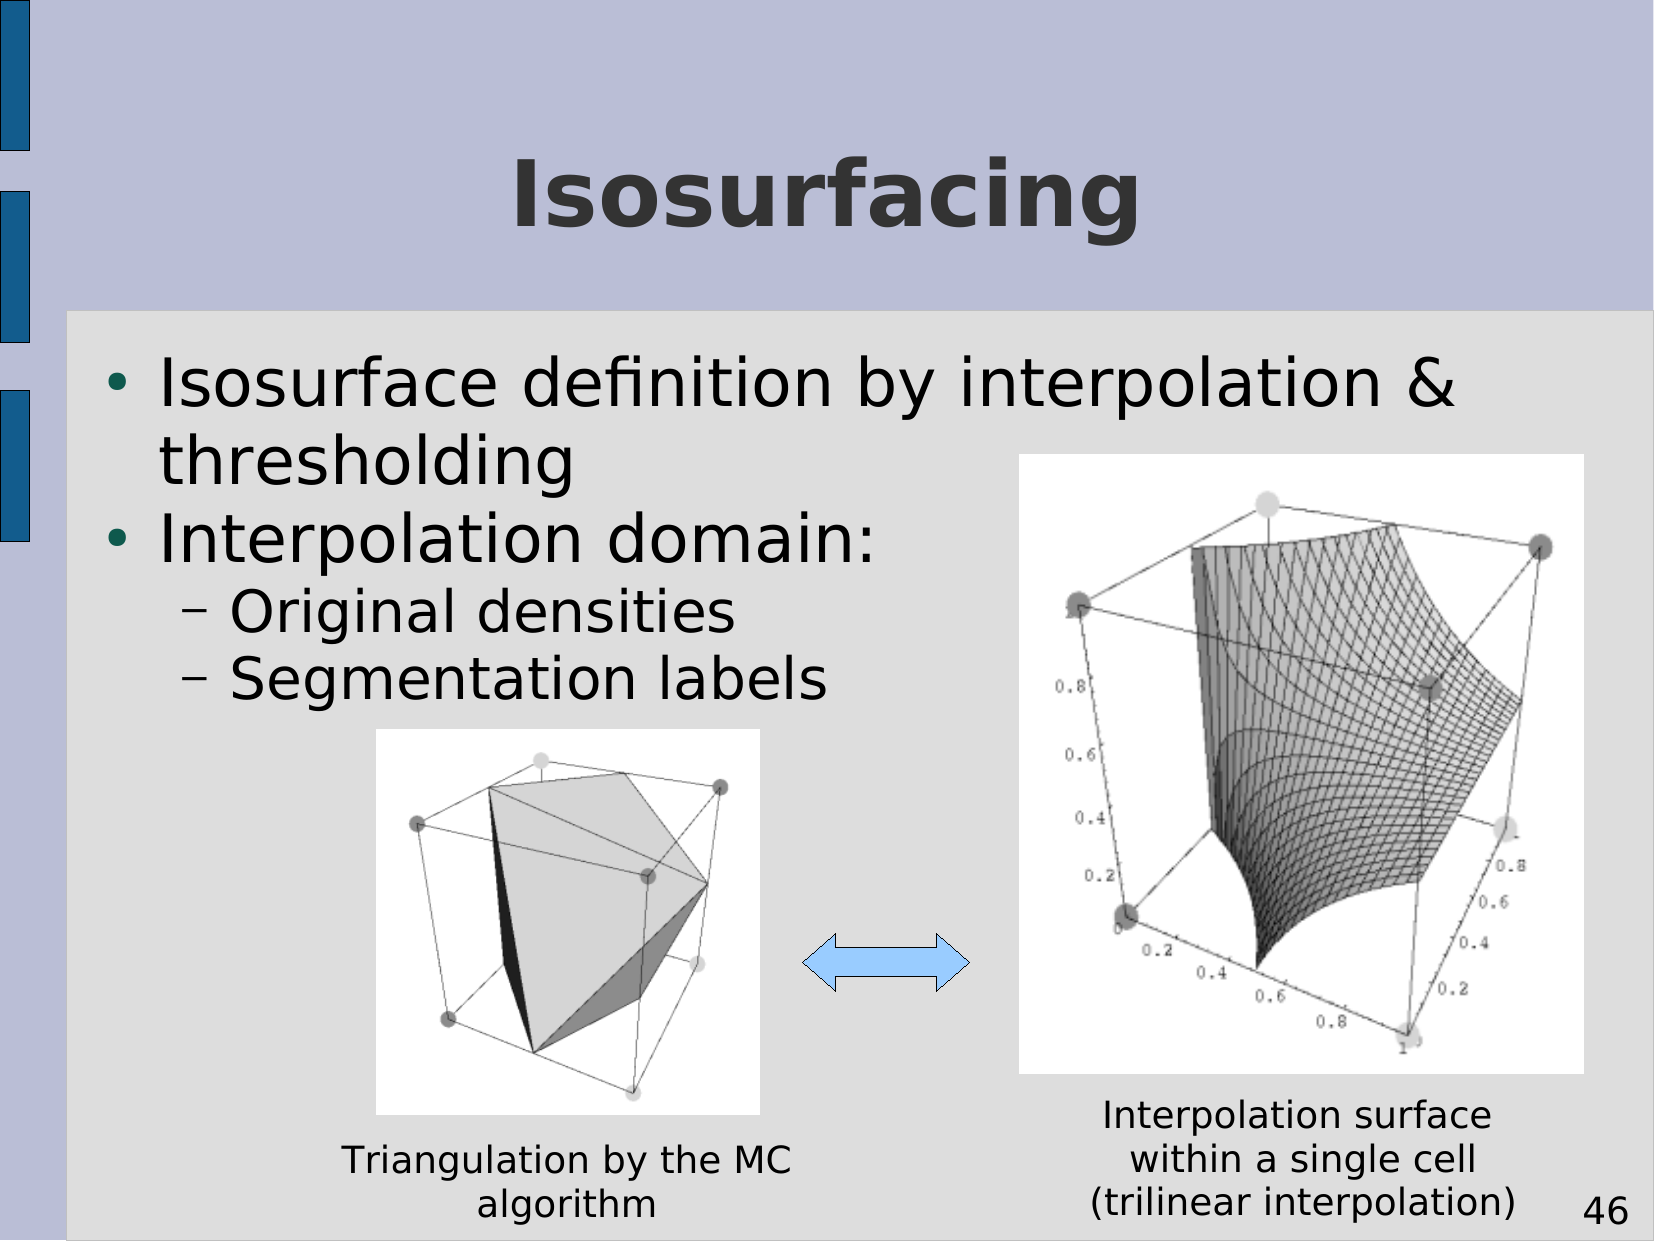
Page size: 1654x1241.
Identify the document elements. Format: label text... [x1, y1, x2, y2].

text_box Interpolation surface within a single cell (trilinear interpolation) [1074, 1086, 1533, 1232]
picture [376, 729, 760, 1115]
text_box [802, 933, 970, 992]
title Isosurfacing [121, 91, 1534, 299]
picture [1019, 454, 1584, 1074]
list Isosurface definition by interpolation & thresholding Interpolation domain: Original densities Segmentation labels [87, 344, 1639, 1191]
text_box Triangulation by the MC algorithm [326, 1131, 808, 1234]
